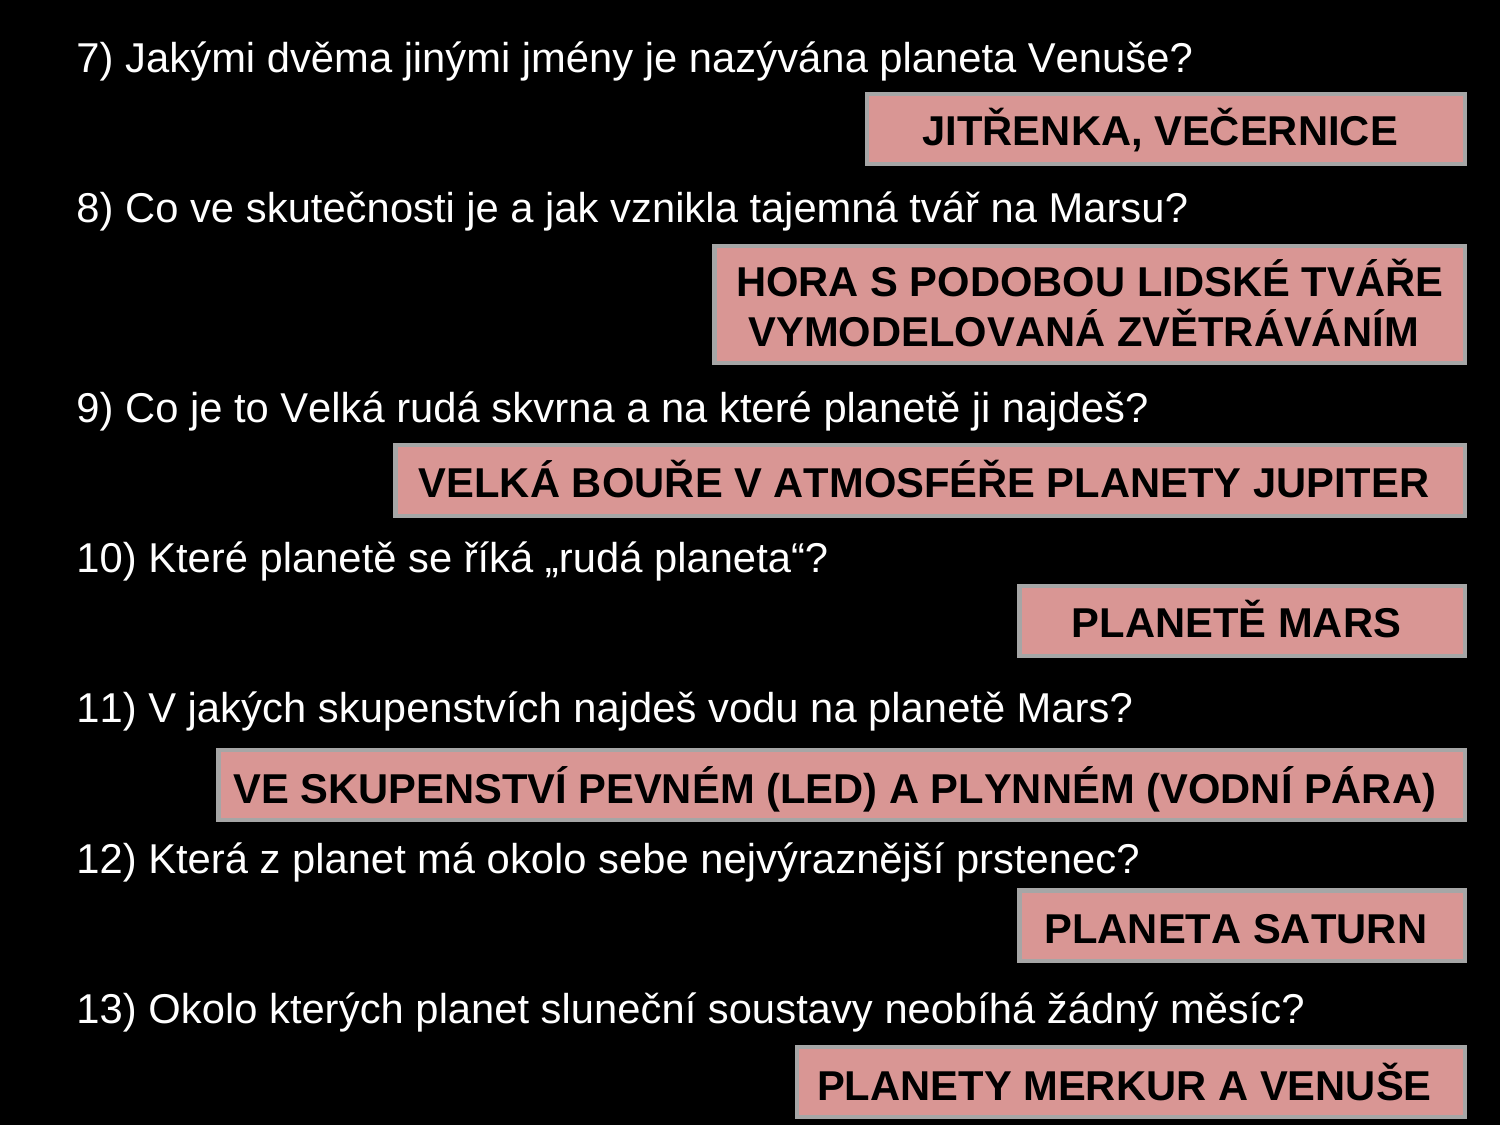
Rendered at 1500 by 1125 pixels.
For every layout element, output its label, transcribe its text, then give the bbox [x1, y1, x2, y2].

text_box JITŘENKA, VEČERNICE [867, 93, 1465, 165]
text_box VELKÁ BOUŘE V ATMOSFÉŘE PLANETY JUPITER [395, 445, 1465, 516]
text_box PLANETY MERKUR A VENUŠE [796, 1046, 1465, 1118]
text_box PLANETA SATURN [1019, 890, 1465, 961]
text_box VE SKUPENSTVÍ PEVNÉM (LED) A PLYNNÉM (VODNÍ PÁRA) [218, 749, 1465, 821]
text_box HORA S PODOBOU LIDSKÉ TVÁŘE VYMODELOVANÁ ZVĚTRÁVÁNÍM [714, 246, 1465, 364]
text_box PLANETĚ MARS [1019, 585, 1465, 657]
text_box 7) Jakými dvěma jinými jmény je nazývána planeta Venuše? 8) Co ve skutečnosti je a jak vznikla tajemná tvář na Marsu? 9) Co je to Velká rudá skvrna a na které planetě ji najdeš? 10) Které planetě se říká „rudá planeta“? 11) V jakých skupenstvích najdeš vodu na planetě Mars? 12) Která z planet má okolo sebe nejvýraznější prstenec? 13) Okolo kterých planet sluneční soustavy neobíhá žádný měsíc? [61, 23, 1321, 1040]
